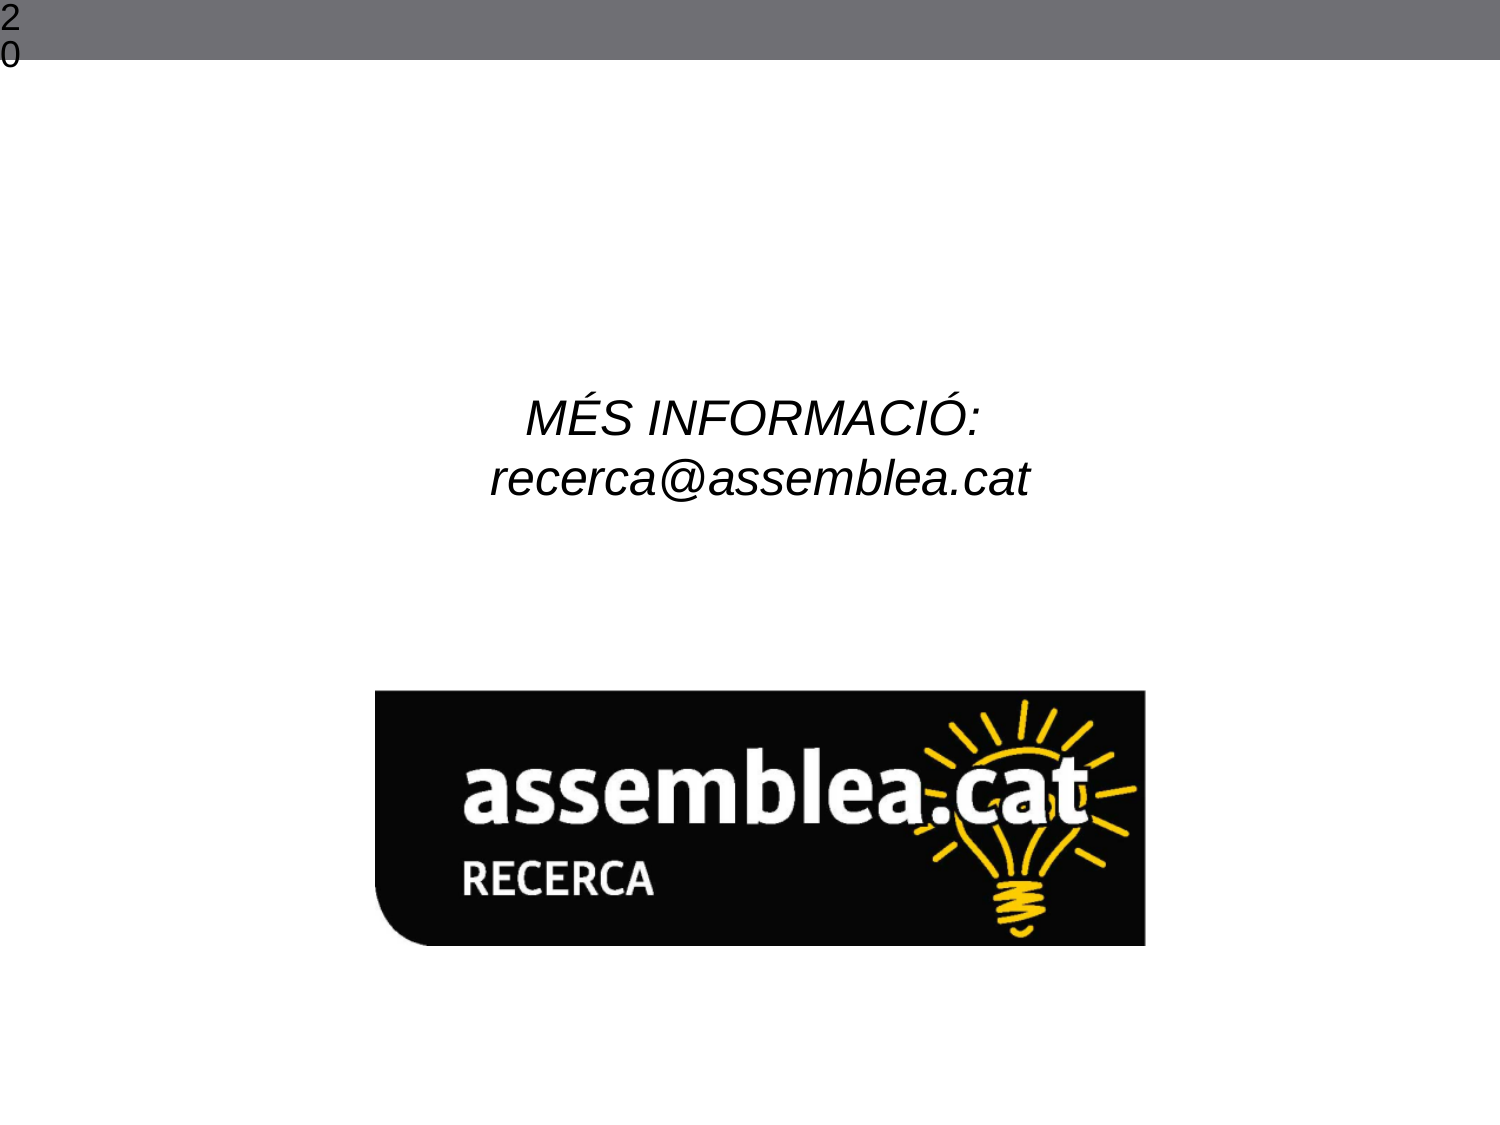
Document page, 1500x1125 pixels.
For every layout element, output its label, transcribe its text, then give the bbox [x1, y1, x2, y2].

text_box MÉS INFORMACIÓ: recerca@assemblea.cat [475, 318, 1046, 690]
picture [375, 690, 1146, 946]
